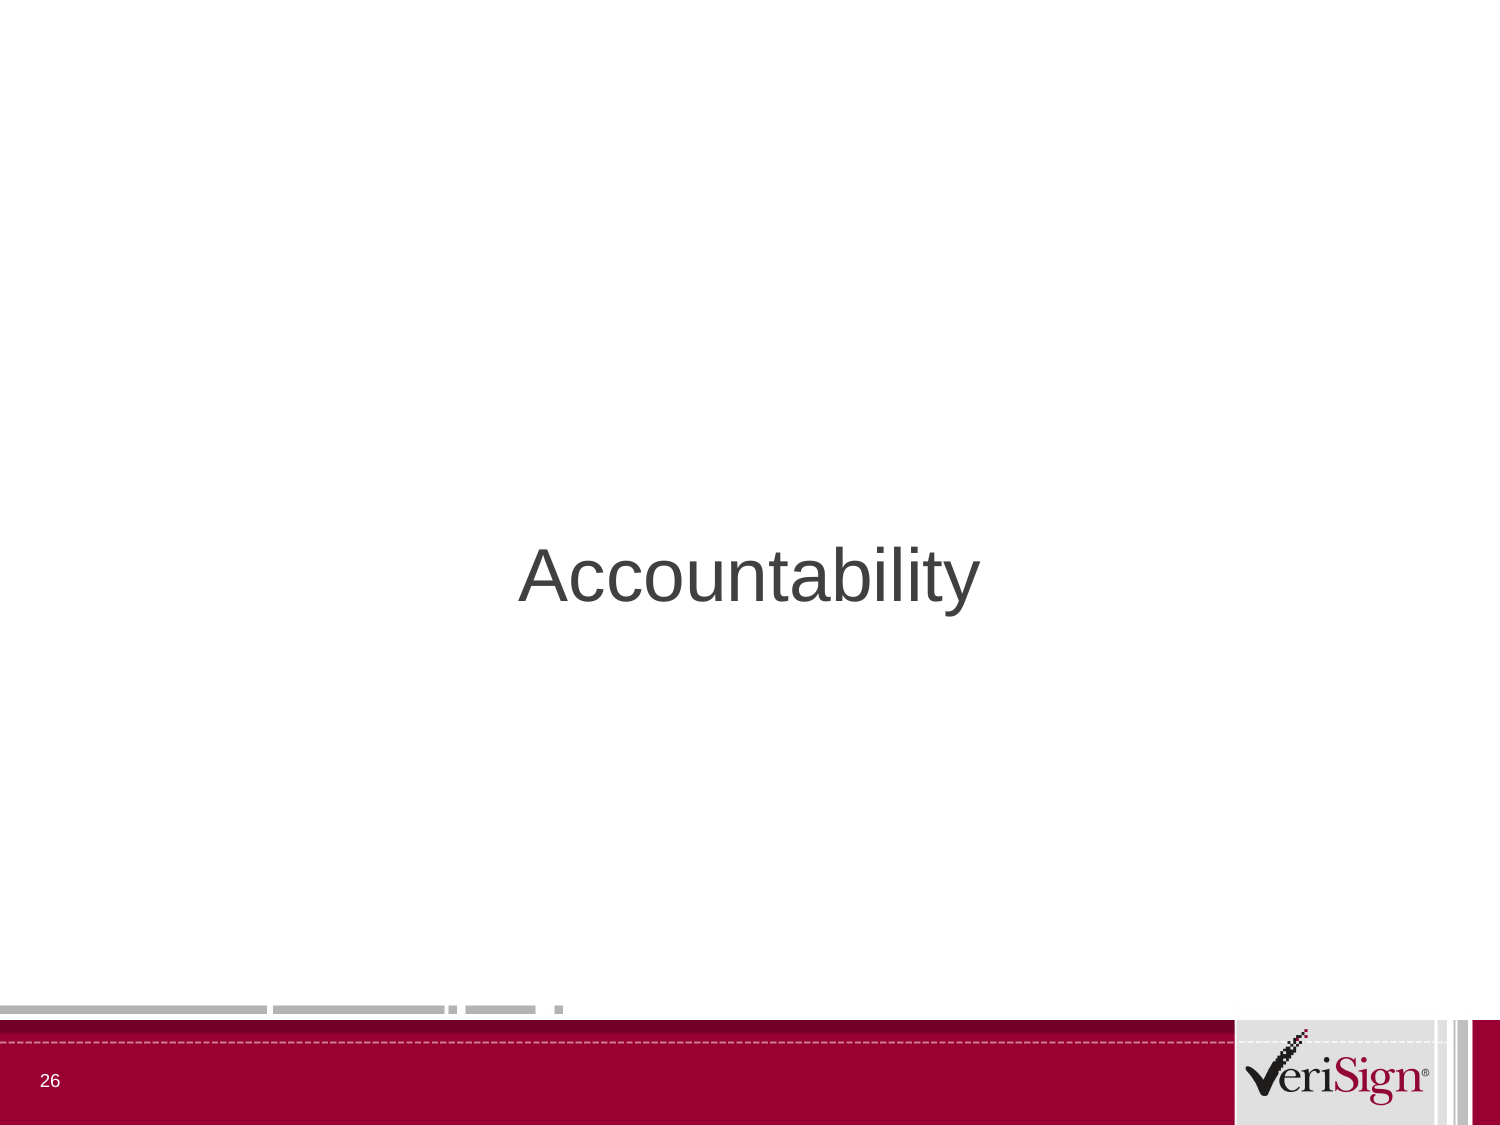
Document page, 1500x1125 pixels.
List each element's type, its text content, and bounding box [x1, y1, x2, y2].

title Accountability [75, 387, 1426, 763]
